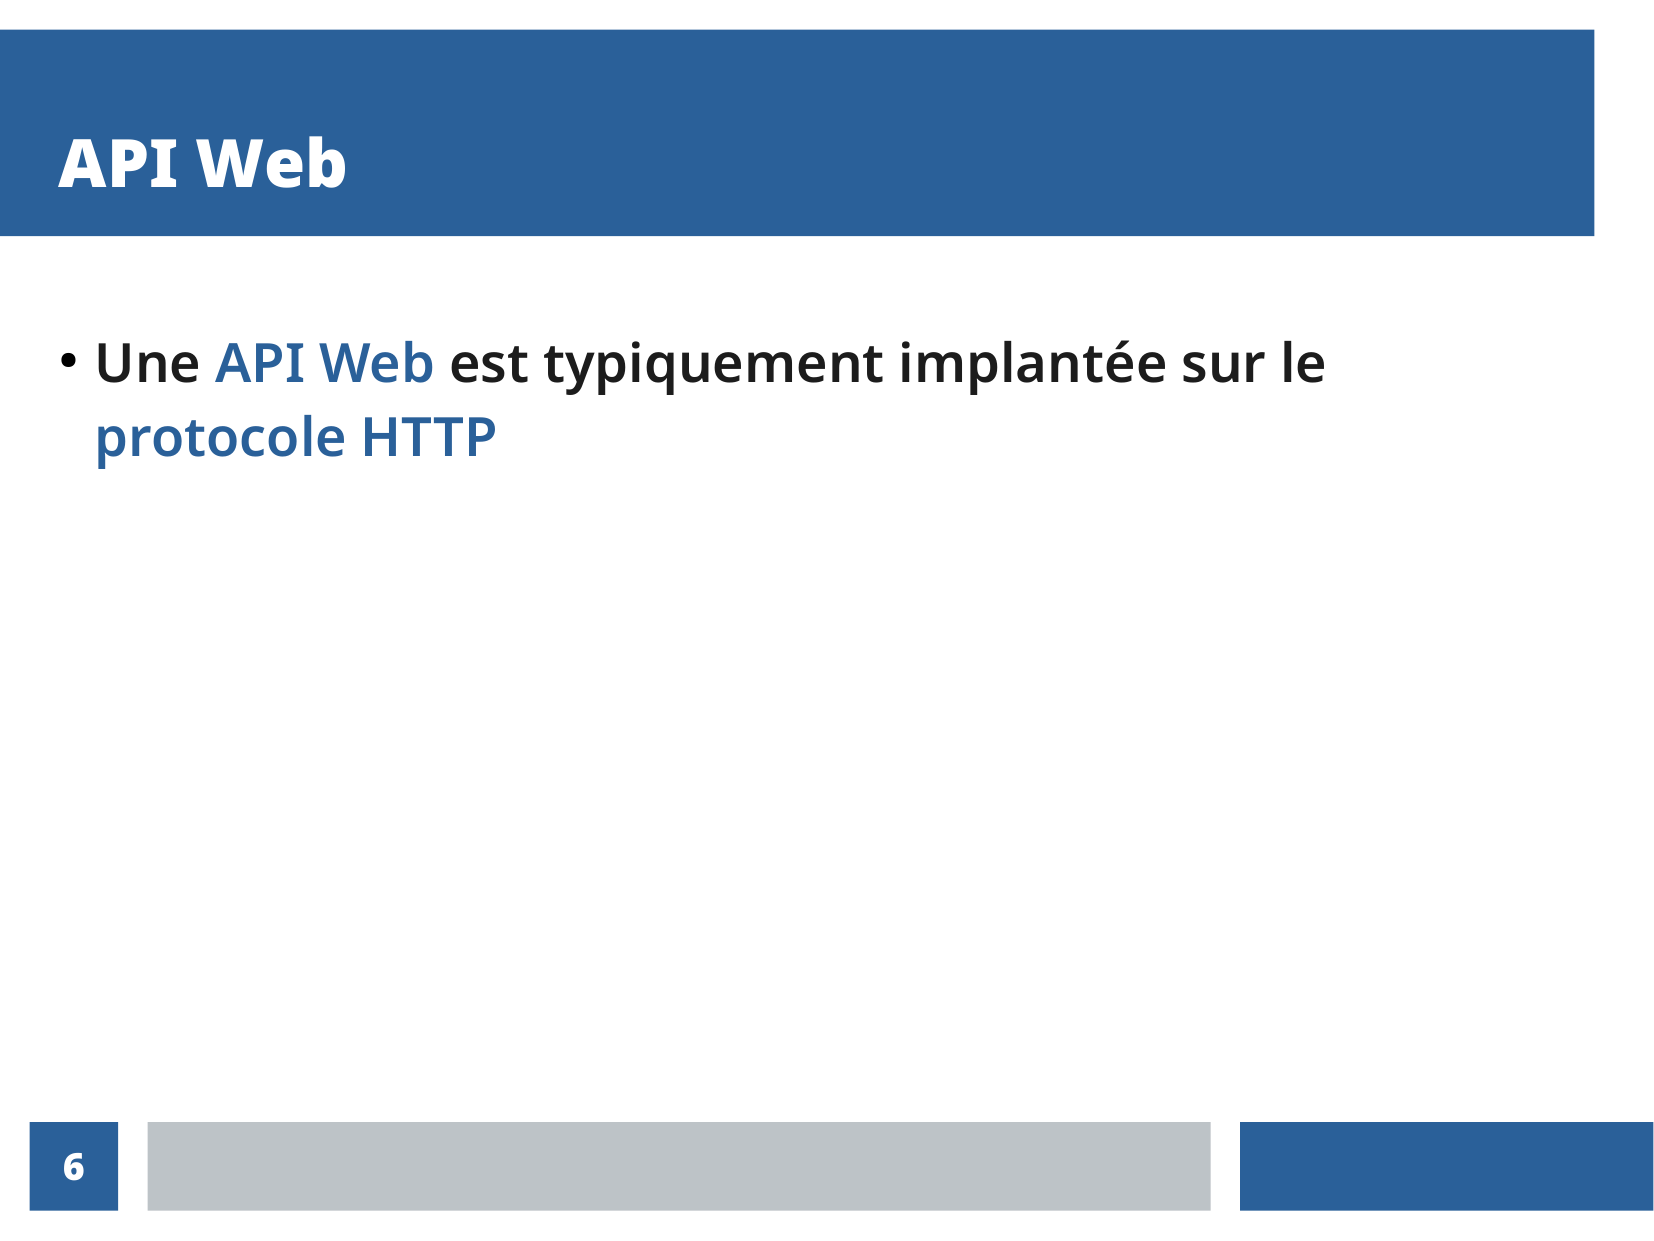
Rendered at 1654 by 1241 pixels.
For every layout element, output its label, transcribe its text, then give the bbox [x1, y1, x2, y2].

title API Web [59, 59, 1595, 207]
list Une API Web est typiquement implantée sur le protocole HTTP [59, 324, 1565, 1093]
